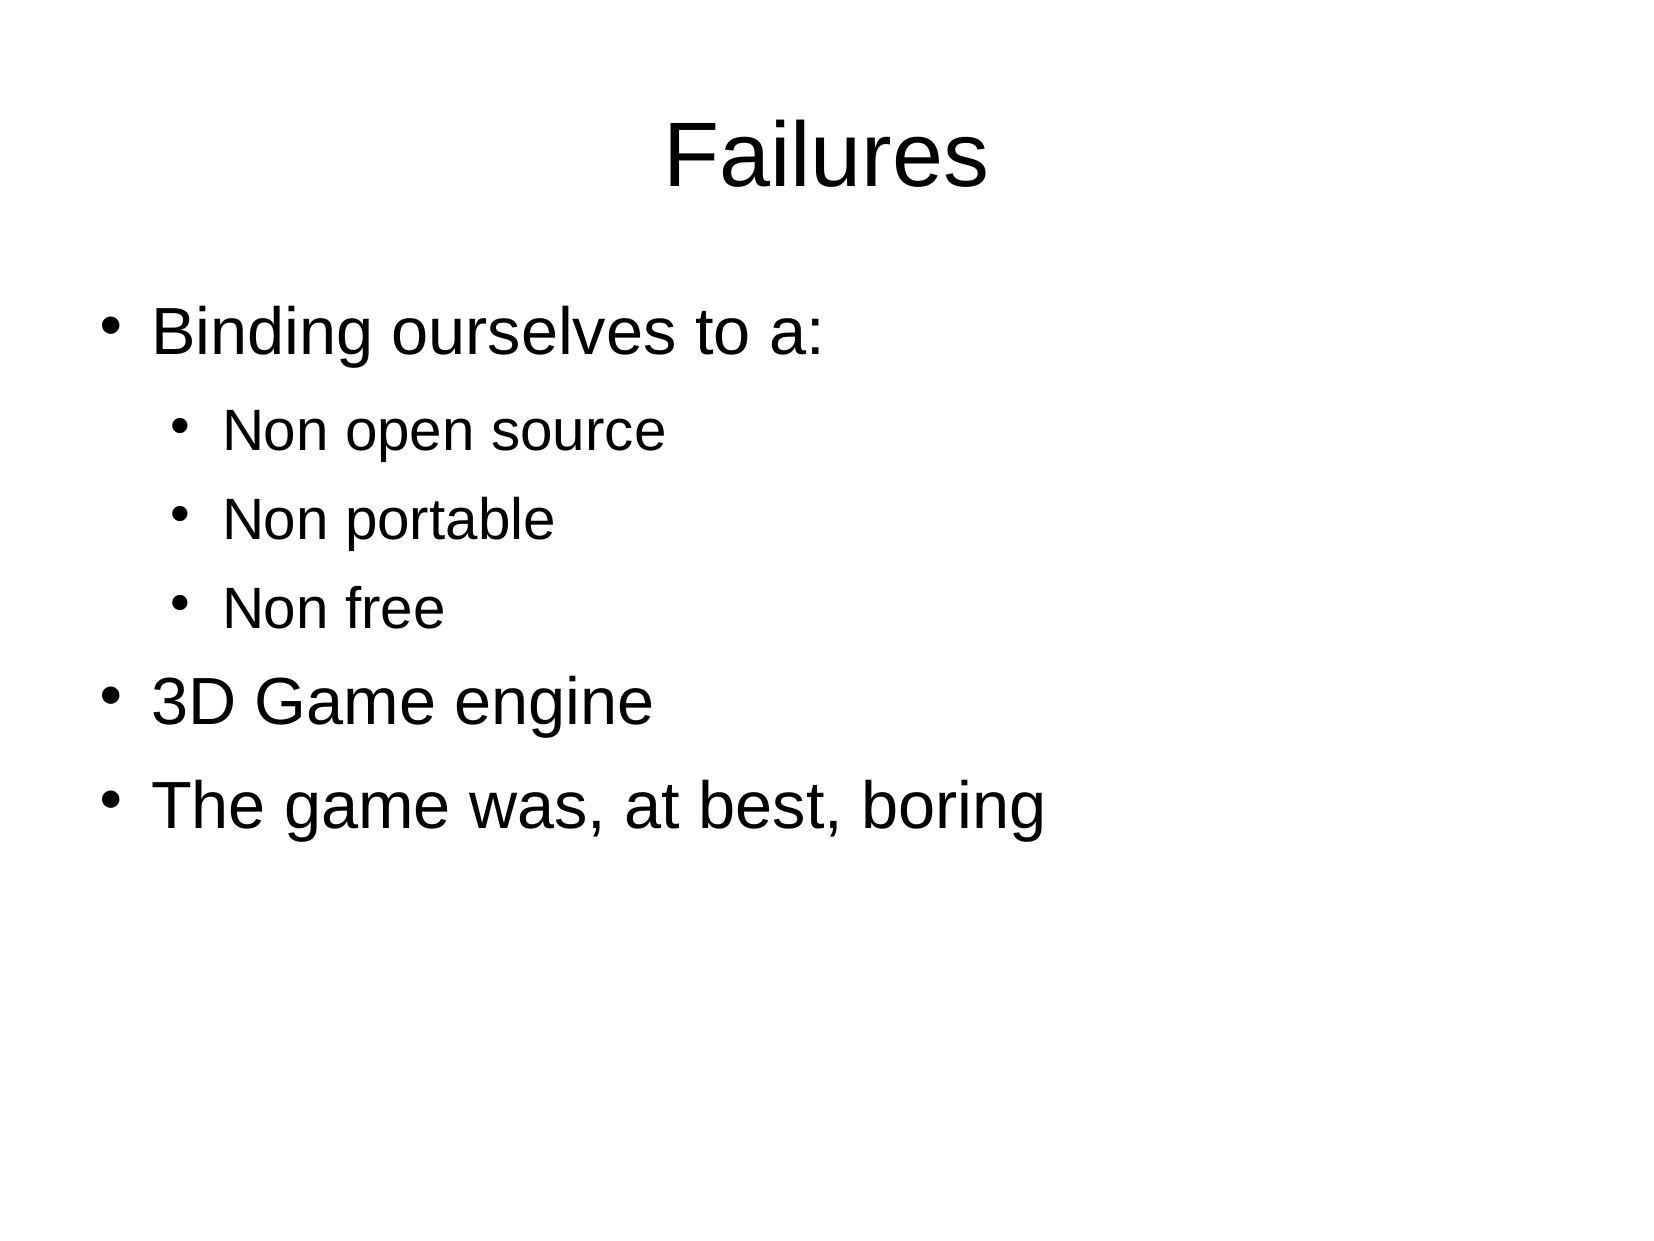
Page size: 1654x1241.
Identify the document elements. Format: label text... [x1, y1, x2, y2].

list Binding ourselves to a: Non open source Non portable Non free 3D Game engine The game was, at best, boring [82, 290, 1571, 1109]
title Failures [82, 49, 1571, 257]
